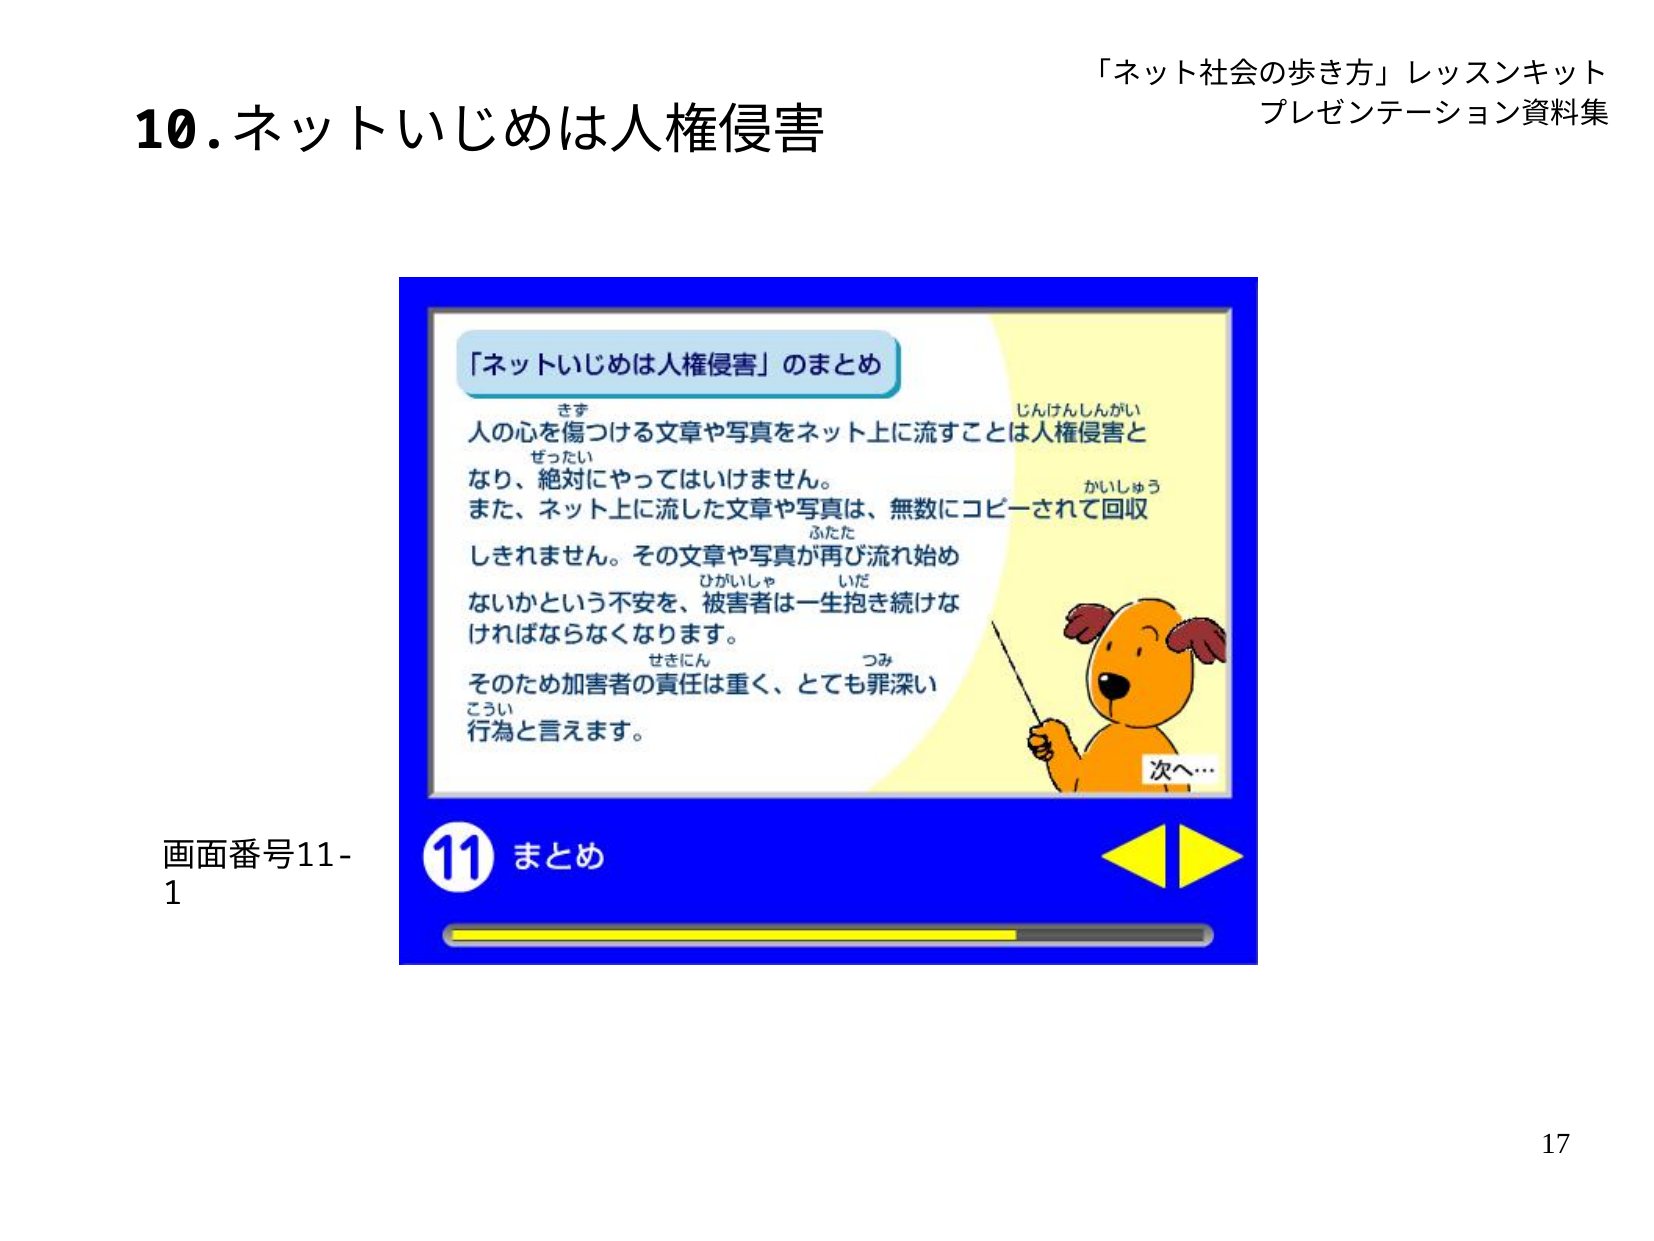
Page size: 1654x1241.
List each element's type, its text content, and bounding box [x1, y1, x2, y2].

picture [399, 277, 1258, 965]
text_box 10.ネットいじめは人権侵害 [118, 88, 1093, 169]
text_box 画面番号11-1 [147, 826, 384, 920]
text_box 「ネット社会の歩き方」レッスンキット プレゼンテーション資料集 [1062, 44, 1625, 139]
